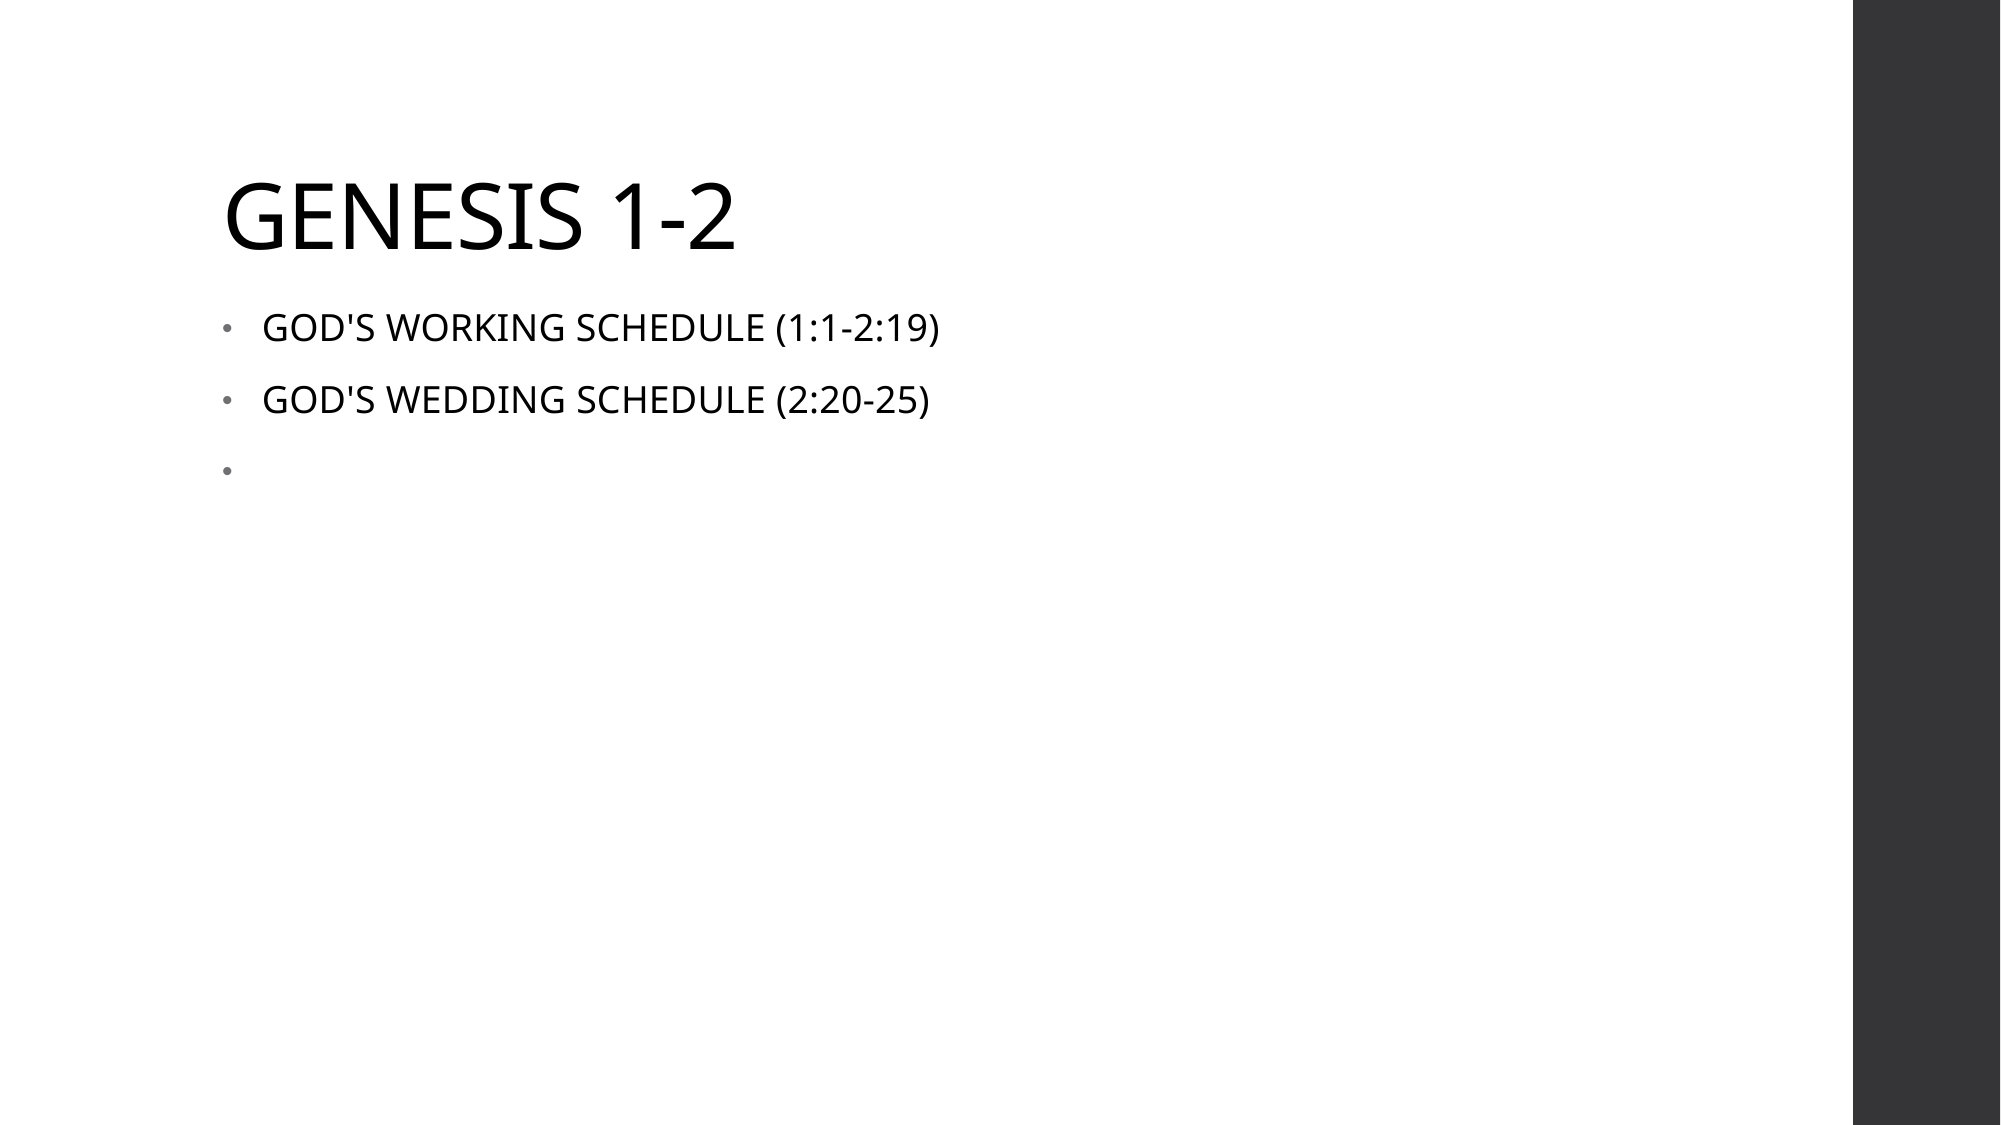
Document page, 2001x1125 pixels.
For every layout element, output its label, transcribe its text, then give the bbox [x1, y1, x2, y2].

list GOD'S WORKING SCHEDULE (1:1-2:19) GOD'S WEDDING SCHEDULE (2:20-25) [206, 299, 1617, 1014]
title GENESIS 1-2 [206, 60, 1797, 278]
